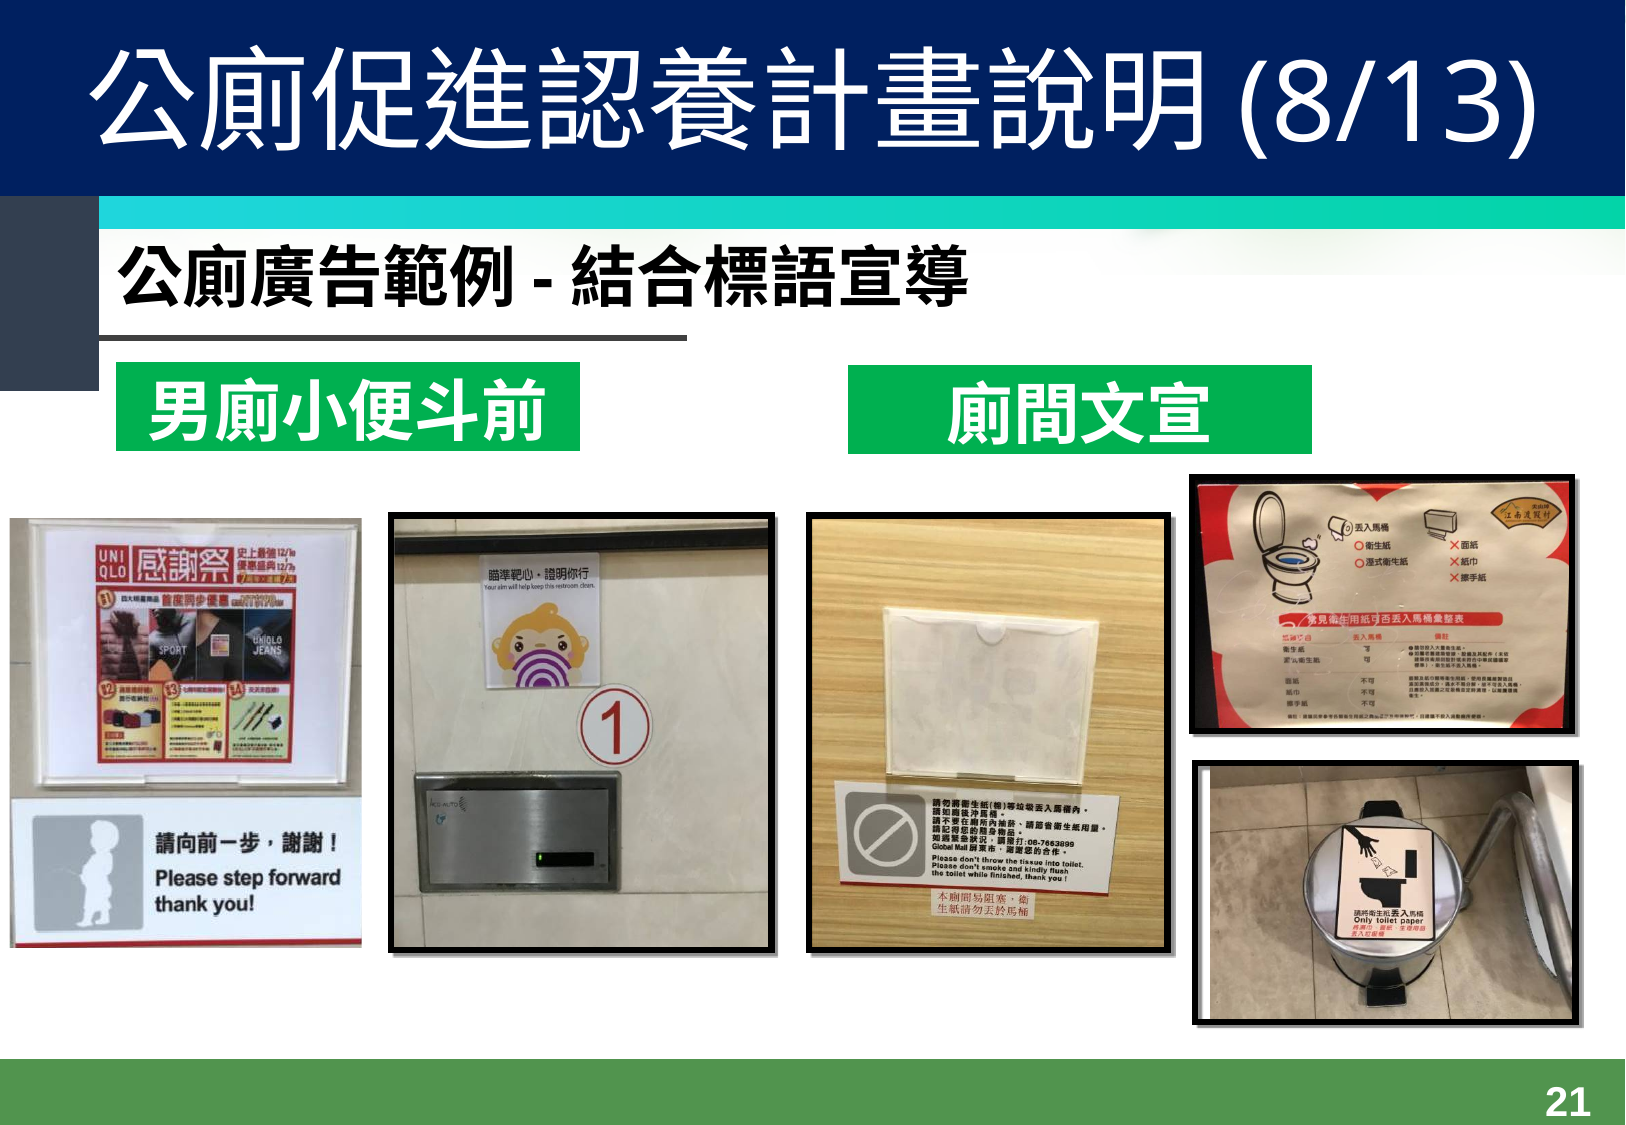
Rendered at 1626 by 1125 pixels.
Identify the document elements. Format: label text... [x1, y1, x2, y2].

text_box 廁間文宣 [848, 365, 1312, 454]
picture [812, 518, 1165, 948]
text_box [1530, 1067, 1625, 1108]
text_box [0, 0, 1625, 391]
picture [1194, 480, 1569, 729]
text_box 公廁促進認養計畫說明(8/13) [56, 21, 1569, 173]
picture [394, 518, 769, 948]
text_box 公廁廣告範例-結合標語宣導 [101, 229, 1049, 404]
text_box 男廁小便斗前 [116, 362, 580, 451]
picture [9, 518, 362, 948]
picture [1198, 766, 1573, 1019]
